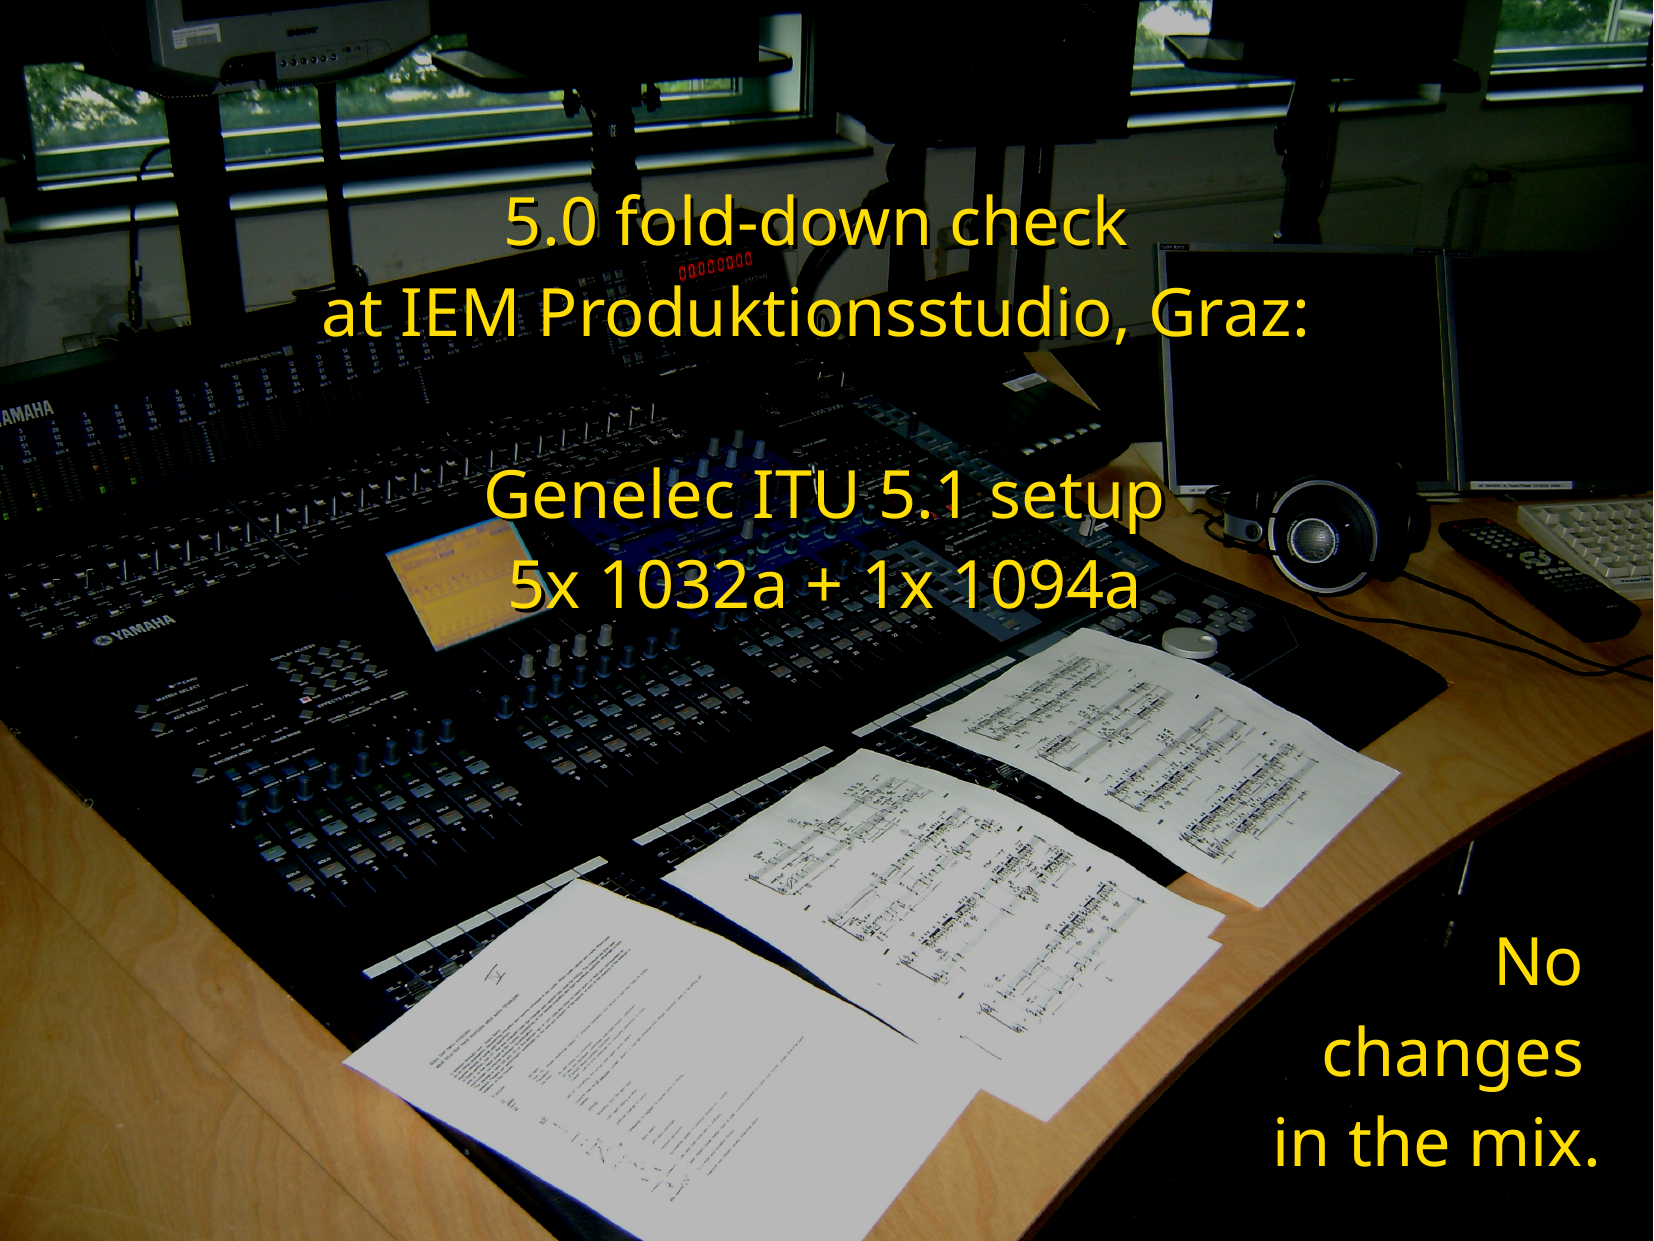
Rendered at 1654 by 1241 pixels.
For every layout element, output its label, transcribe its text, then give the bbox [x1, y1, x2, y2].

text_box 5.0 fold-down check at IEM Produktionsstudio, Graz: Genelec ITU 5.1 setup 5x 1032a + 1x 1094a [75, 167, 1576, 571]
text_box No changes in the mix. [603, 906, 1617, 1155]
picture [0, 0, 1653, 1241]
